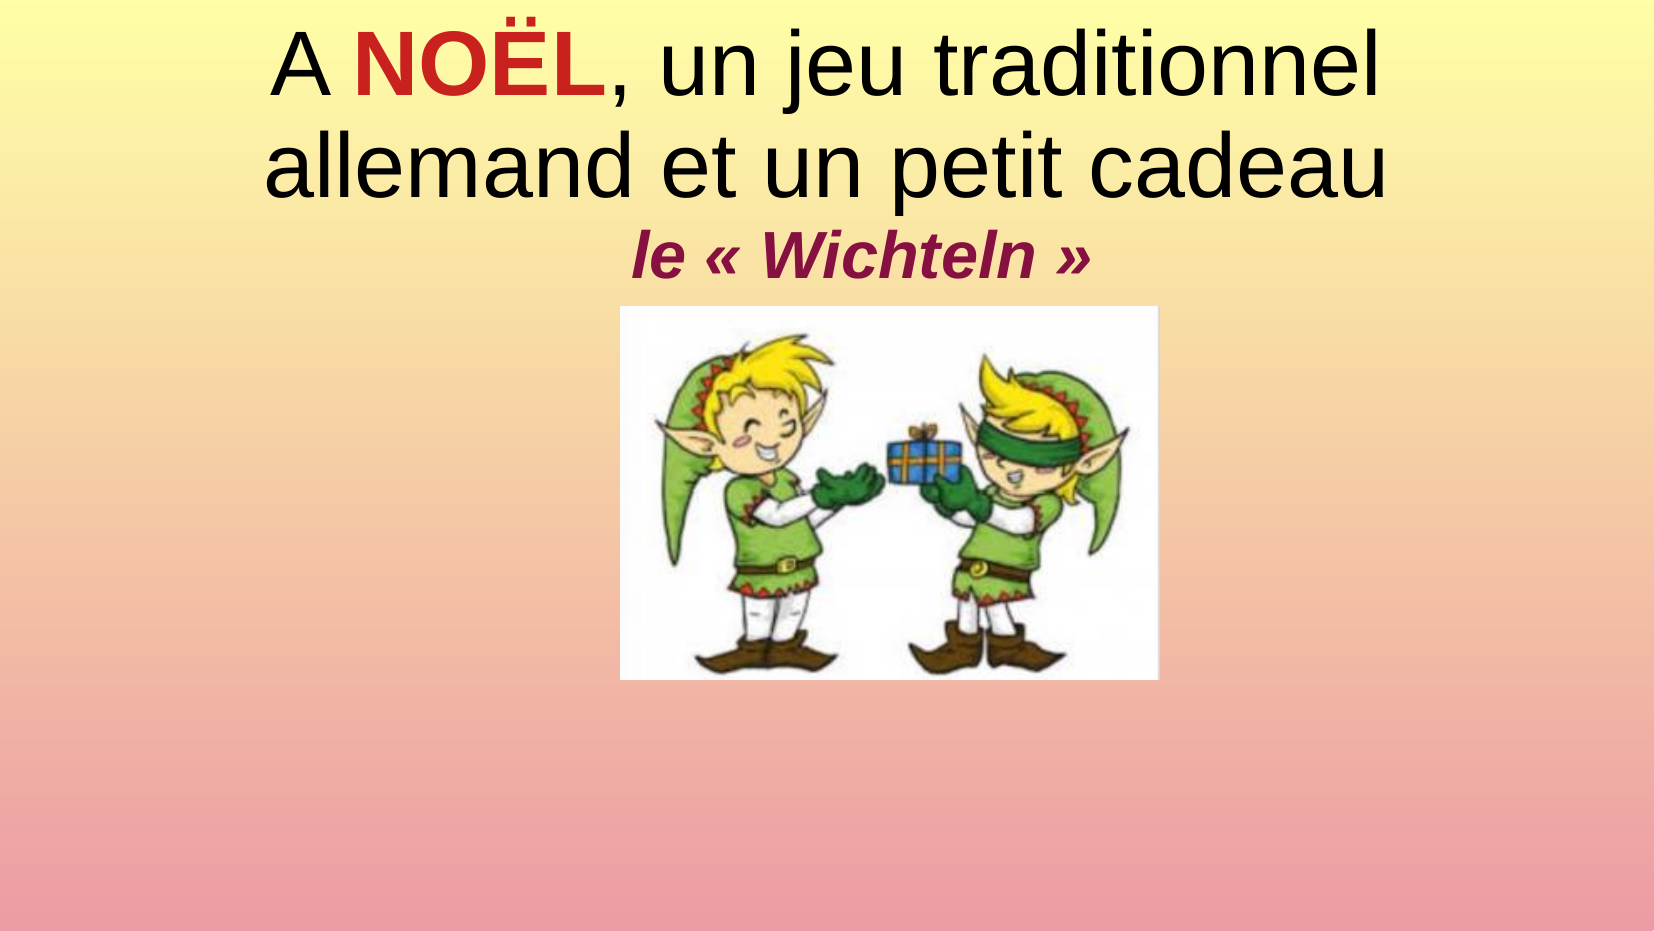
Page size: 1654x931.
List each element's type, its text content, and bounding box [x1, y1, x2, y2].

picture [620, 306, 1160, 680]
title A NOËL, un jeu traditionnel allemand et un petit cadeau [82, 12, 1571, 217]
list le « Wichteln » [82, 217, 1571, 758]
